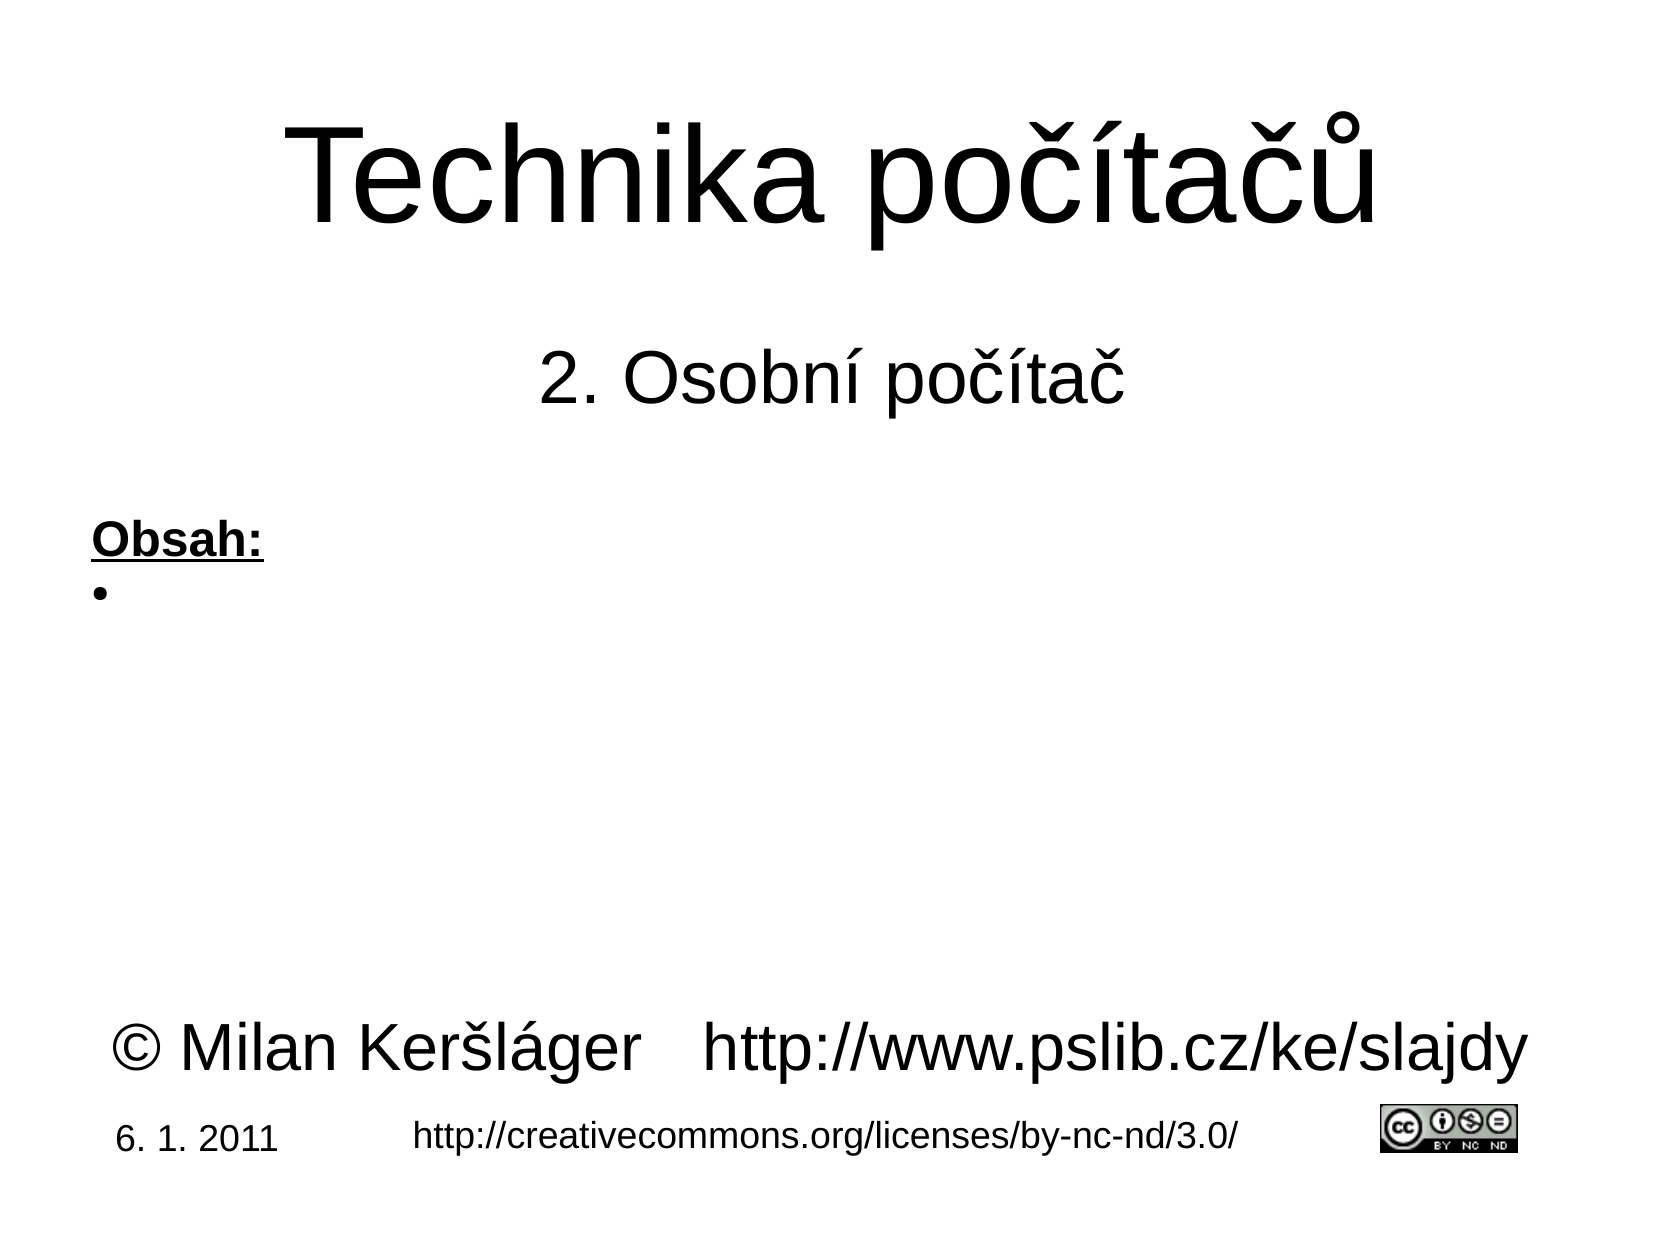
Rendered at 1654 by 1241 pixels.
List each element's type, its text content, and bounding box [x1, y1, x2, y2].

title Technika počítačů 2. Osobní počítač [88, 56, 1577, 461]
text_box http://creativecommons.org/licenses/by-nc-nd/3.0/ [339, 1107, 1313, 1165]
text_box 6.1.2011 [100, 1110, 337, 1168]
list © Milan Keršláger http://www.pslib.cz/ke/slajdy [76, 1009, 1565, 1087]
picture [1380, 1104, 1518, 1153]
text_box Obsah: [76, 503, 1583, 631]
